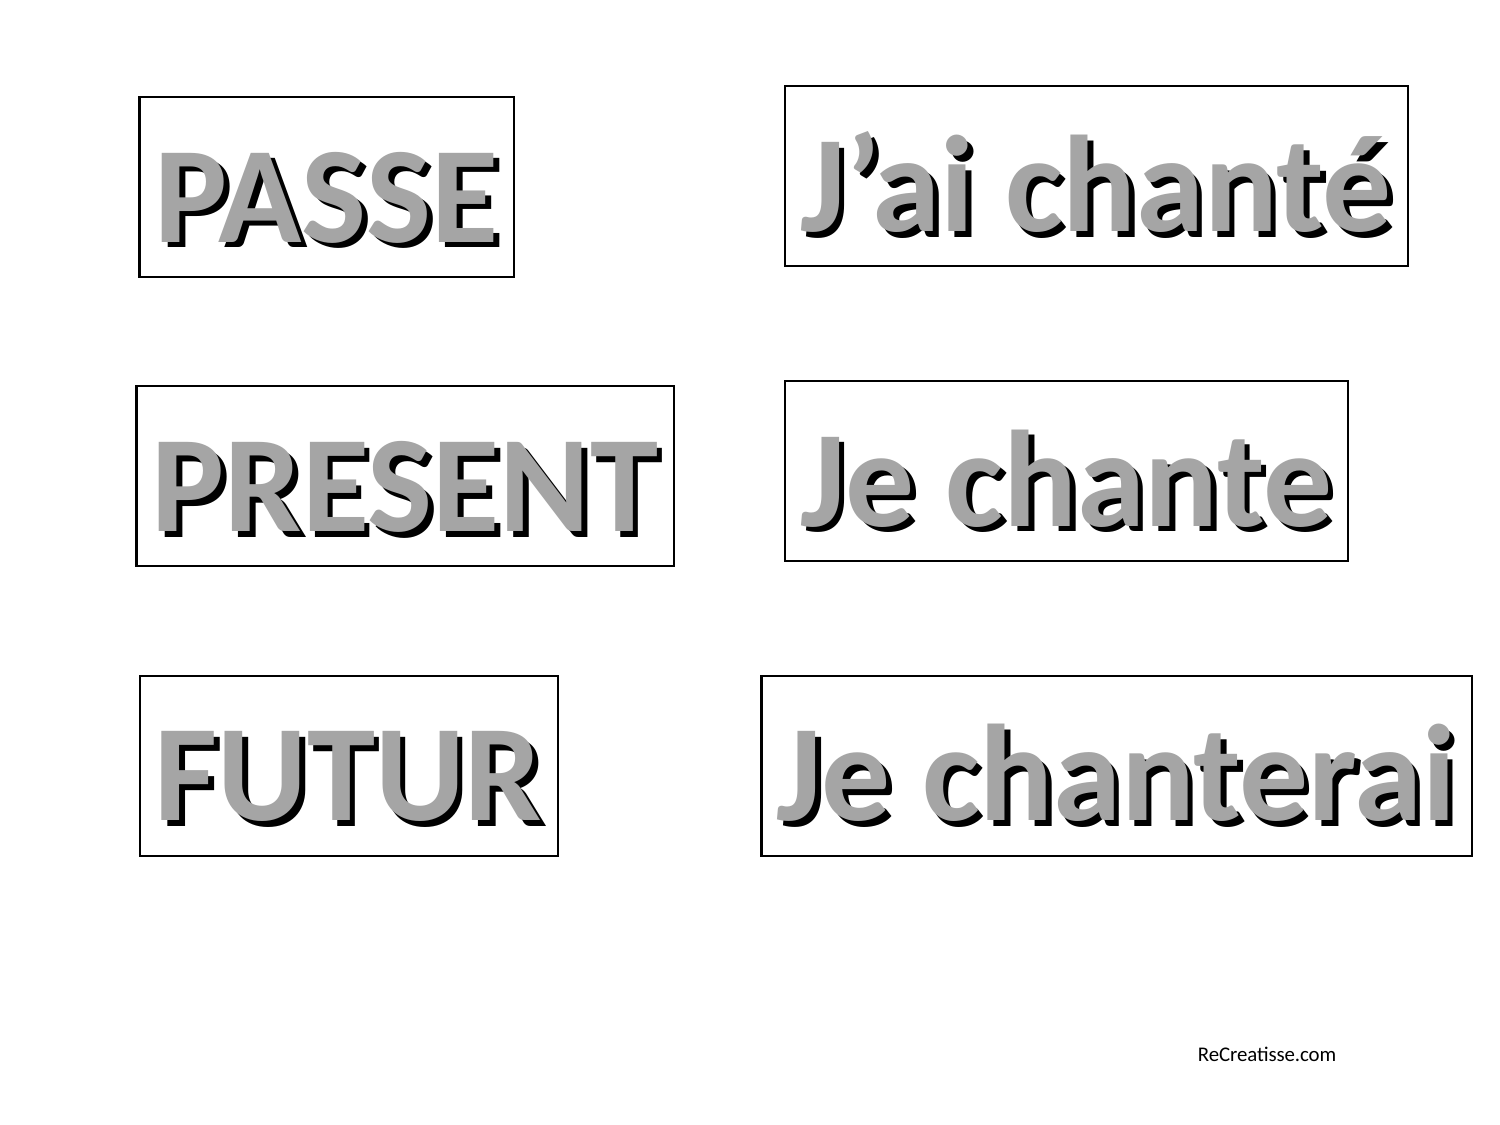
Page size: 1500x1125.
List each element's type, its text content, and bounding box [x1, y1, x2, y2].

text_box Je chanterai [762, 676, 1472, 856]
text_box PRESENT [136, 386, 674, 566]
text_box J’ai chanté [785, 86, 1408, 266]
text_box Je chante [785, 381, 1348, 561]
text_box FUTUR [140, 676, 558, 856]
text_box ReCreatisse.com [1183, 1033, 1351, 1073]
text_box PASSE [139, 97, 514, 277]
